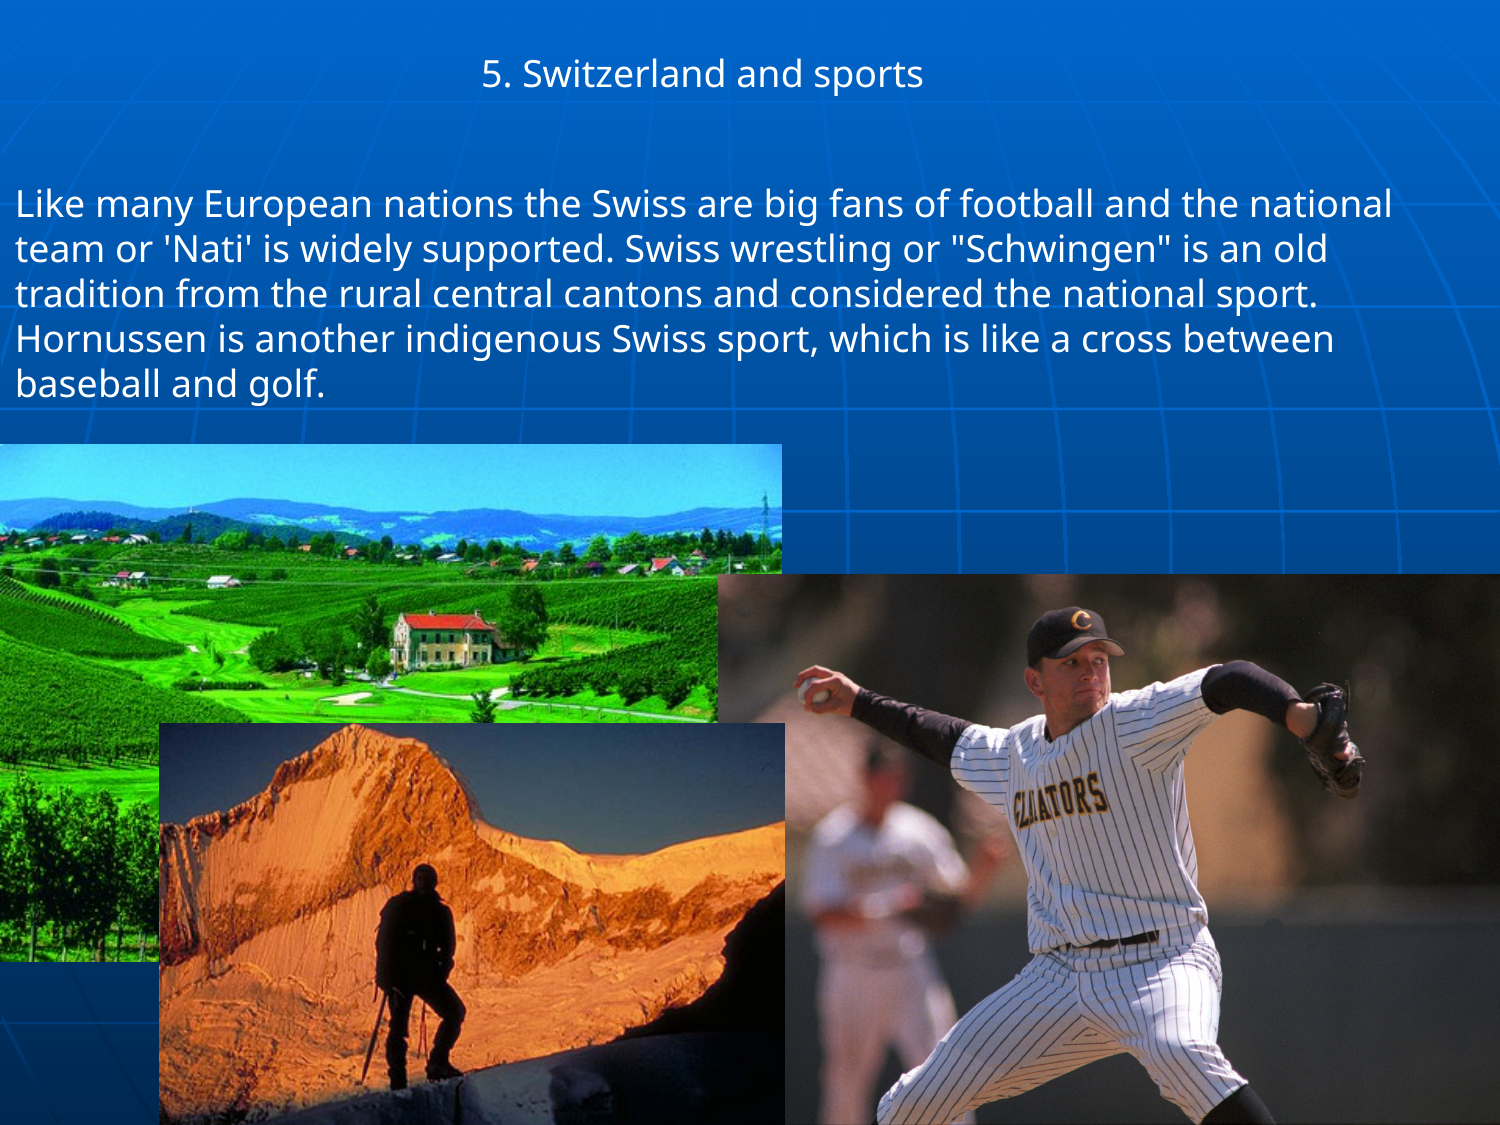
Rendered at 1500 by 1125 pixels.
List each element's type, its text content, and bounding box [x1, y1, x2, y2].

text_box 5. Switzerland and sports [466, 42, 940, 103]
picture [0, 444, 1500, 1125]
text_box Like many European nations the Swiss are big fans of football and the national team or 'Nati' is widely supported. Swiss wrestling or "Schwingen" is an old tradition from the rural central cantons and considered the national sport. Hornussen is another indigenous Swiss sport, which is like a cross between baseball and golf. [0, 172, 1500, 413]
